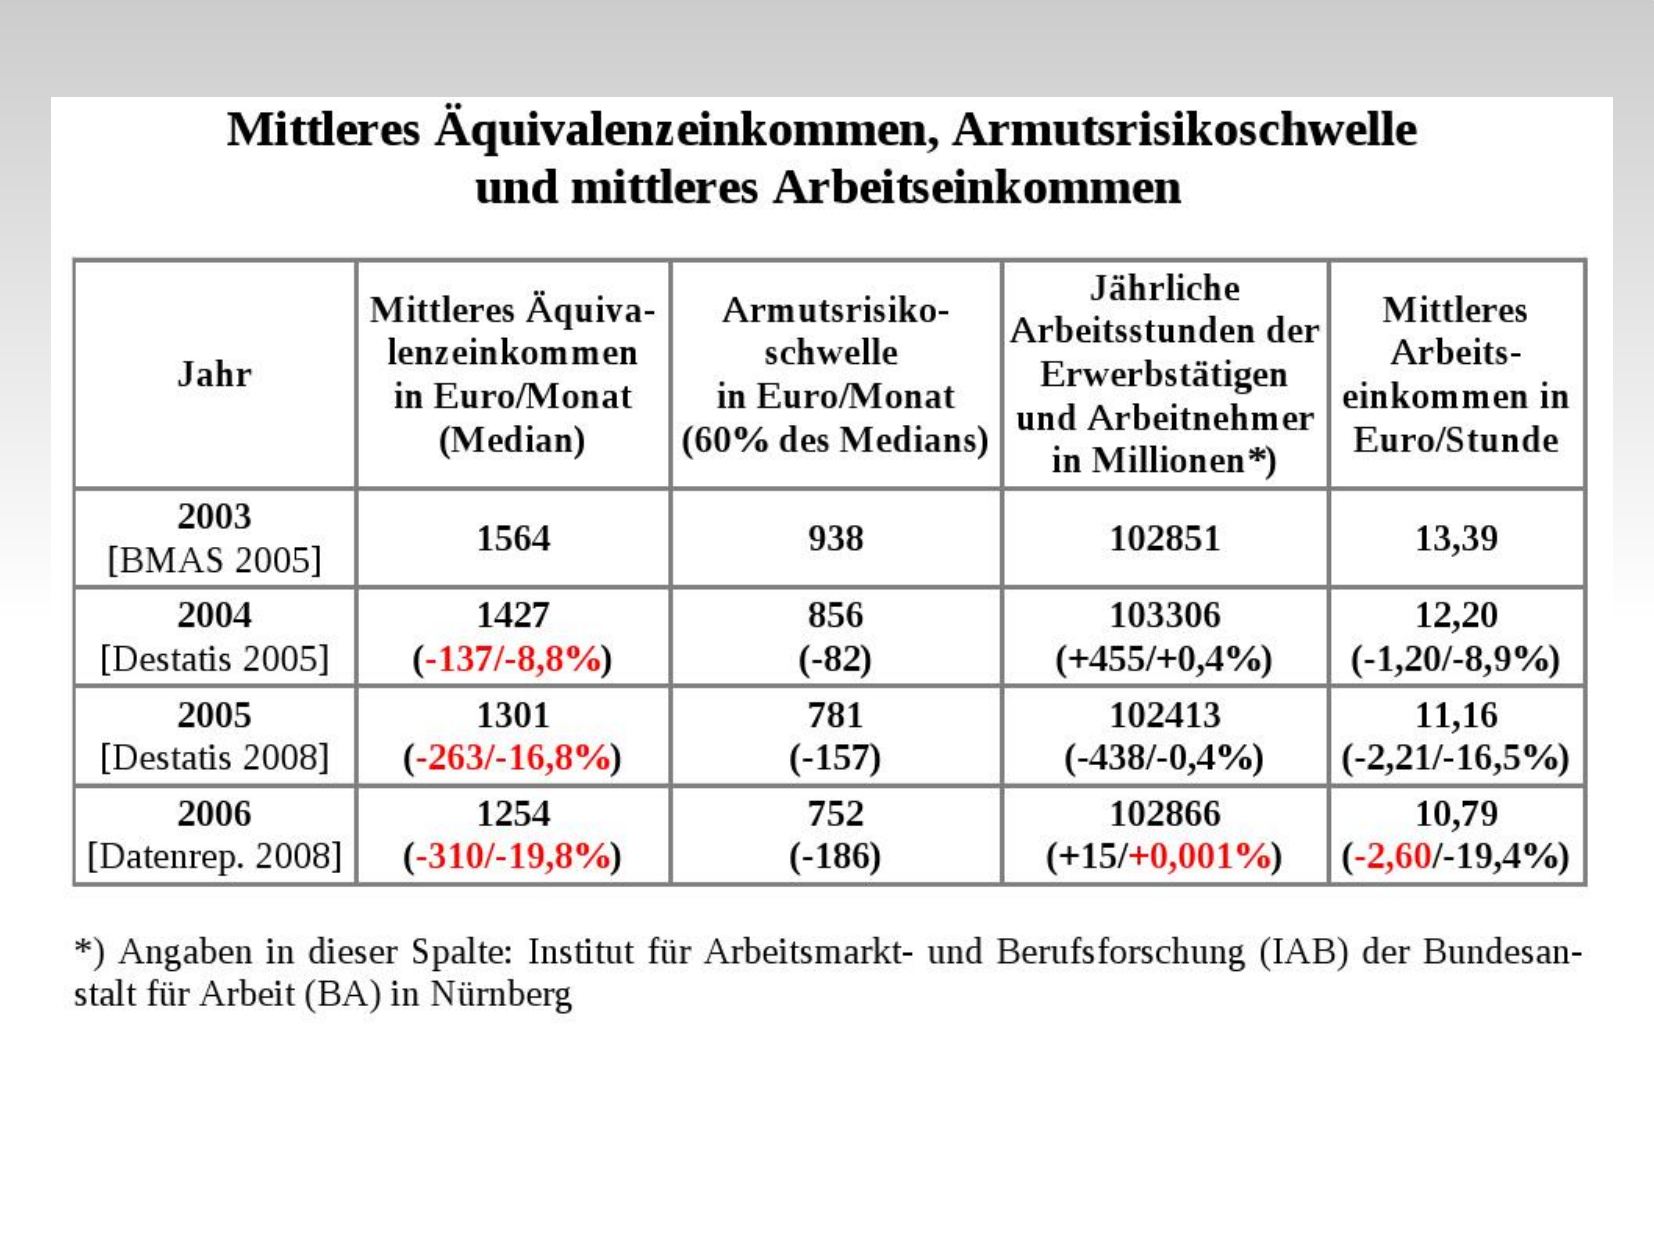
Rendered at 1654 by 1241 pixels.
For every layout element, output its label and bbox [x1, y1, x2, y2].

picture [51, 97, 1613, 1031]
